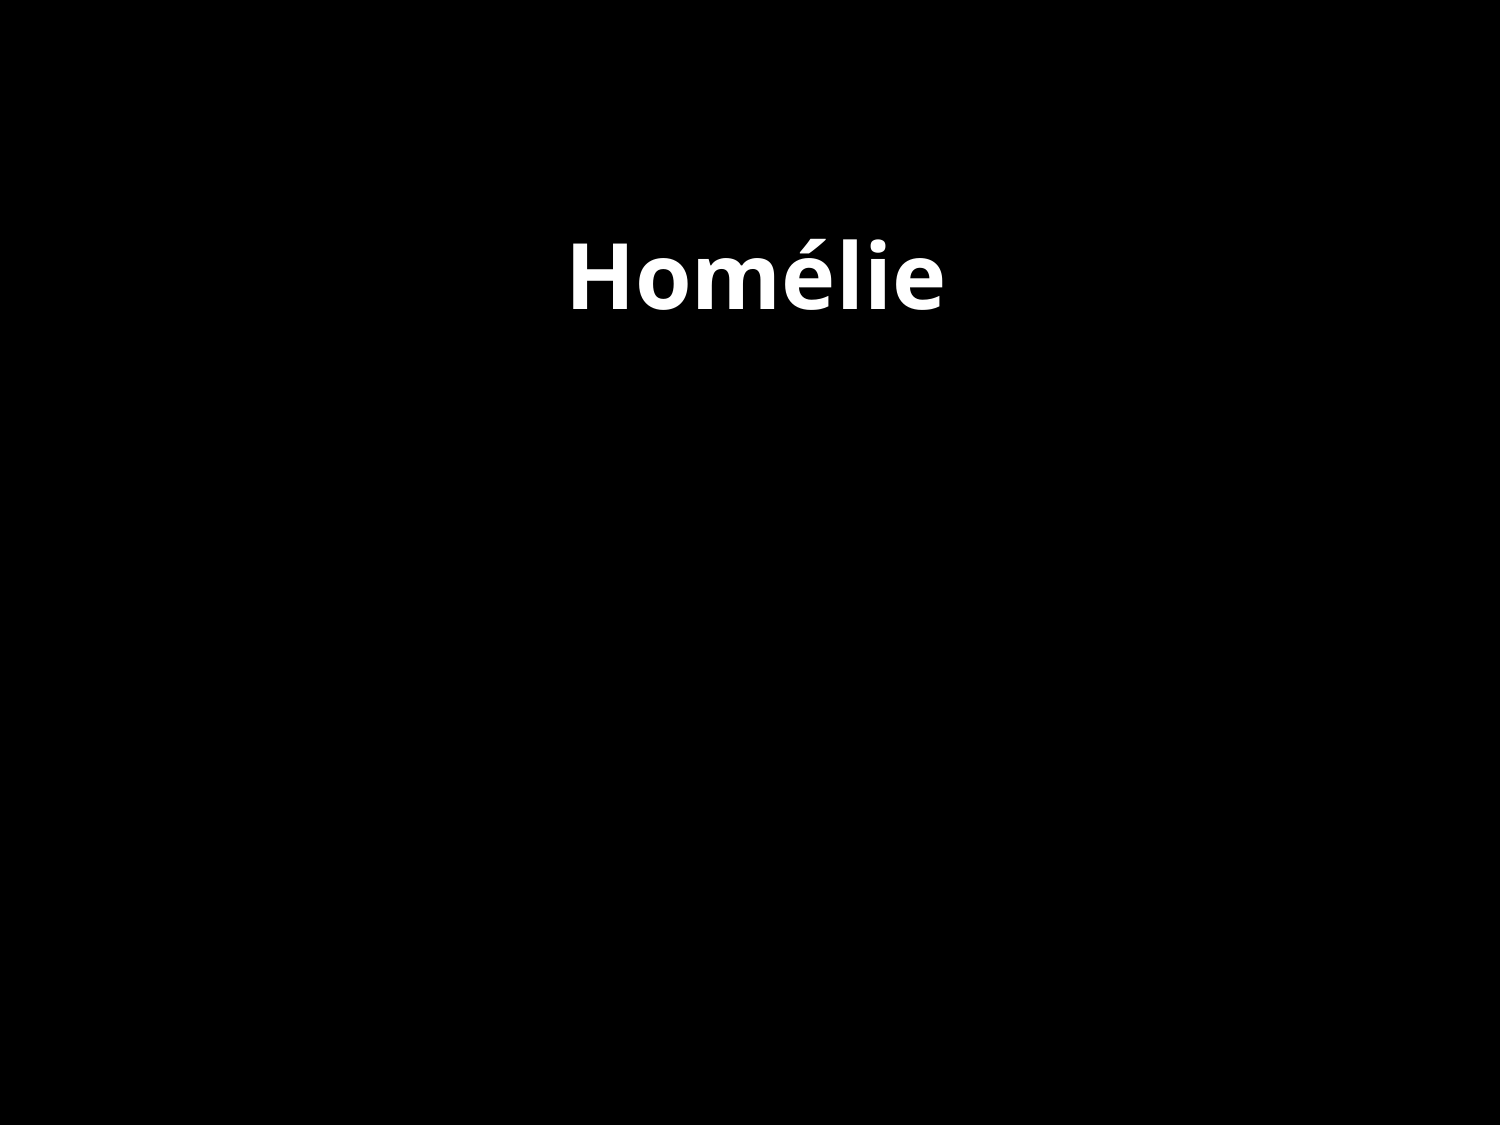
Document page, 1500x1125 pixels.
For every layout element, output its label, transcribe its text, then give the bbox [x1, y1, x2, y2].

list Homélie [11, 12, 1500, 1125]
